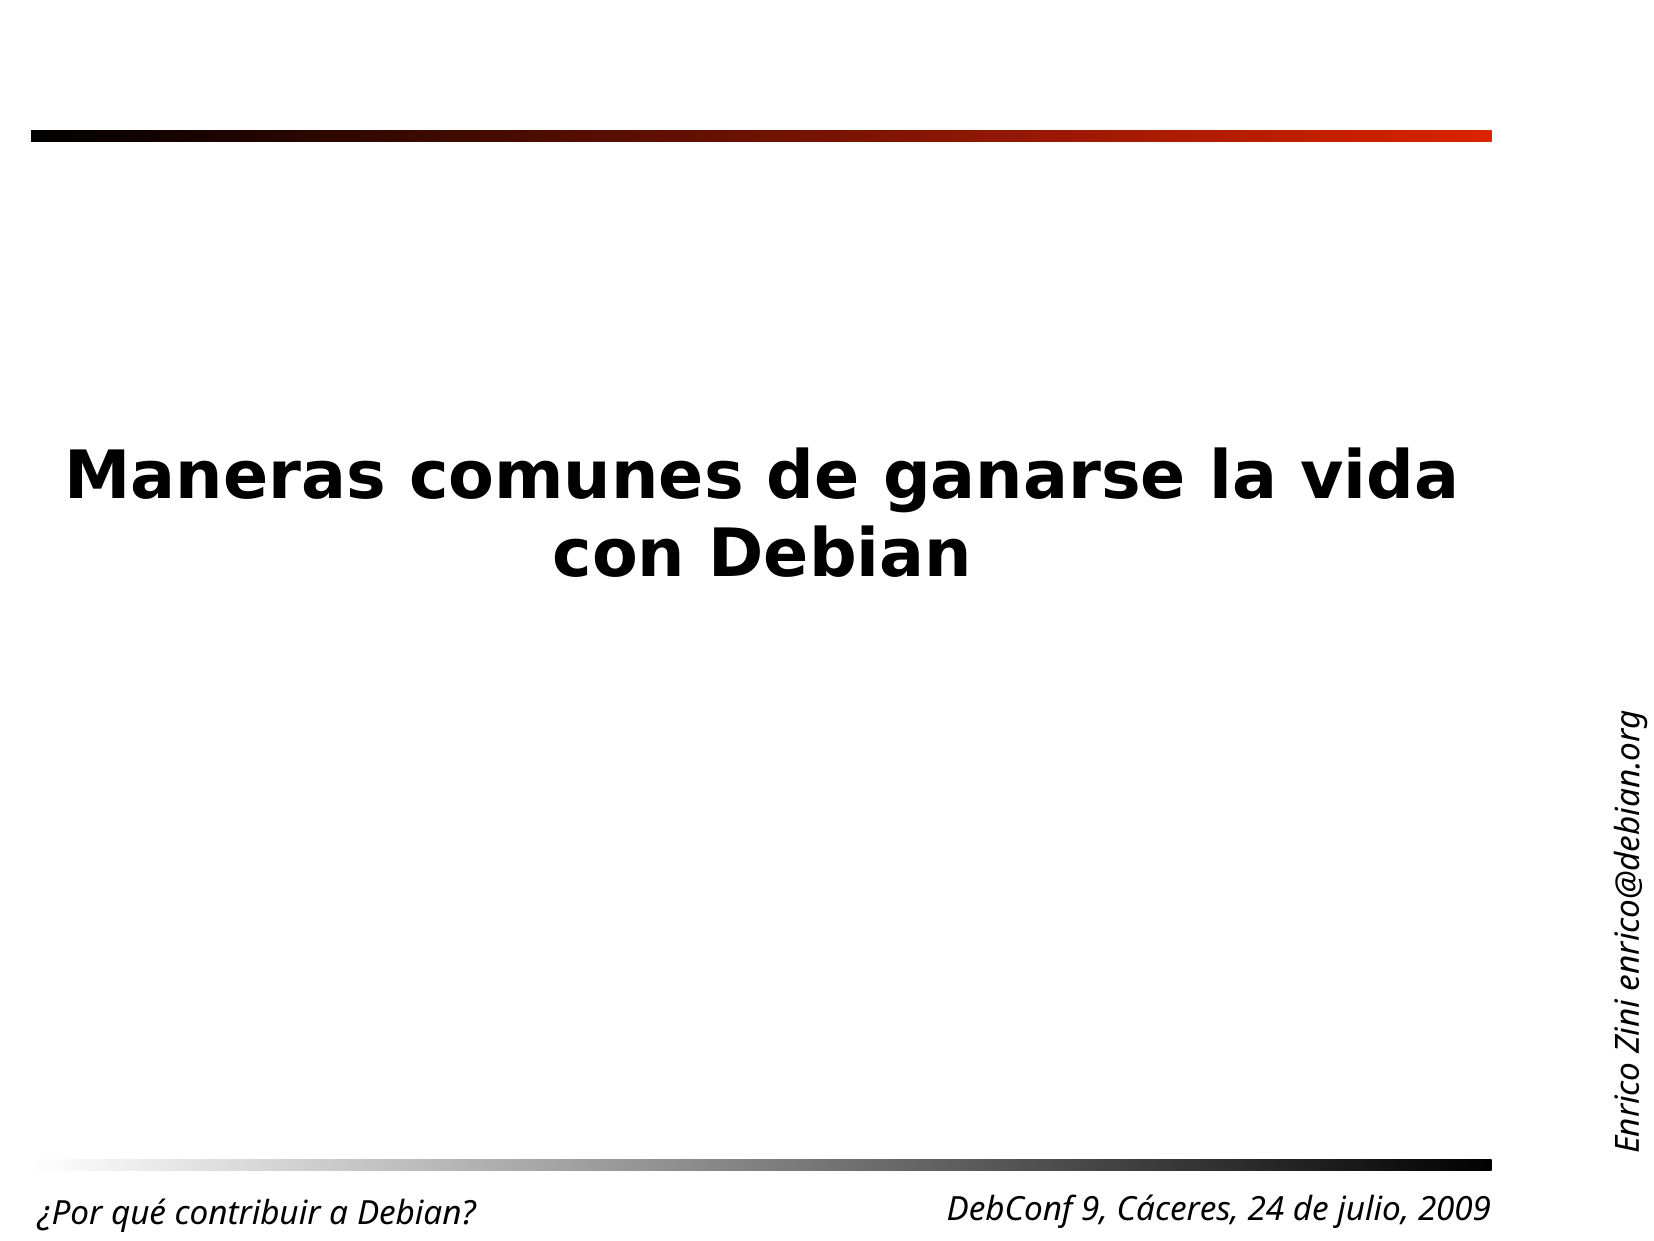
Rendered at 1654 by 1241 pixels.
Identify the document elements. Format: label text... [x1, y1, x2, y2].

text_box Maneras comunes de ganarse la vida con Debian [30, 436, 1495, 593]
